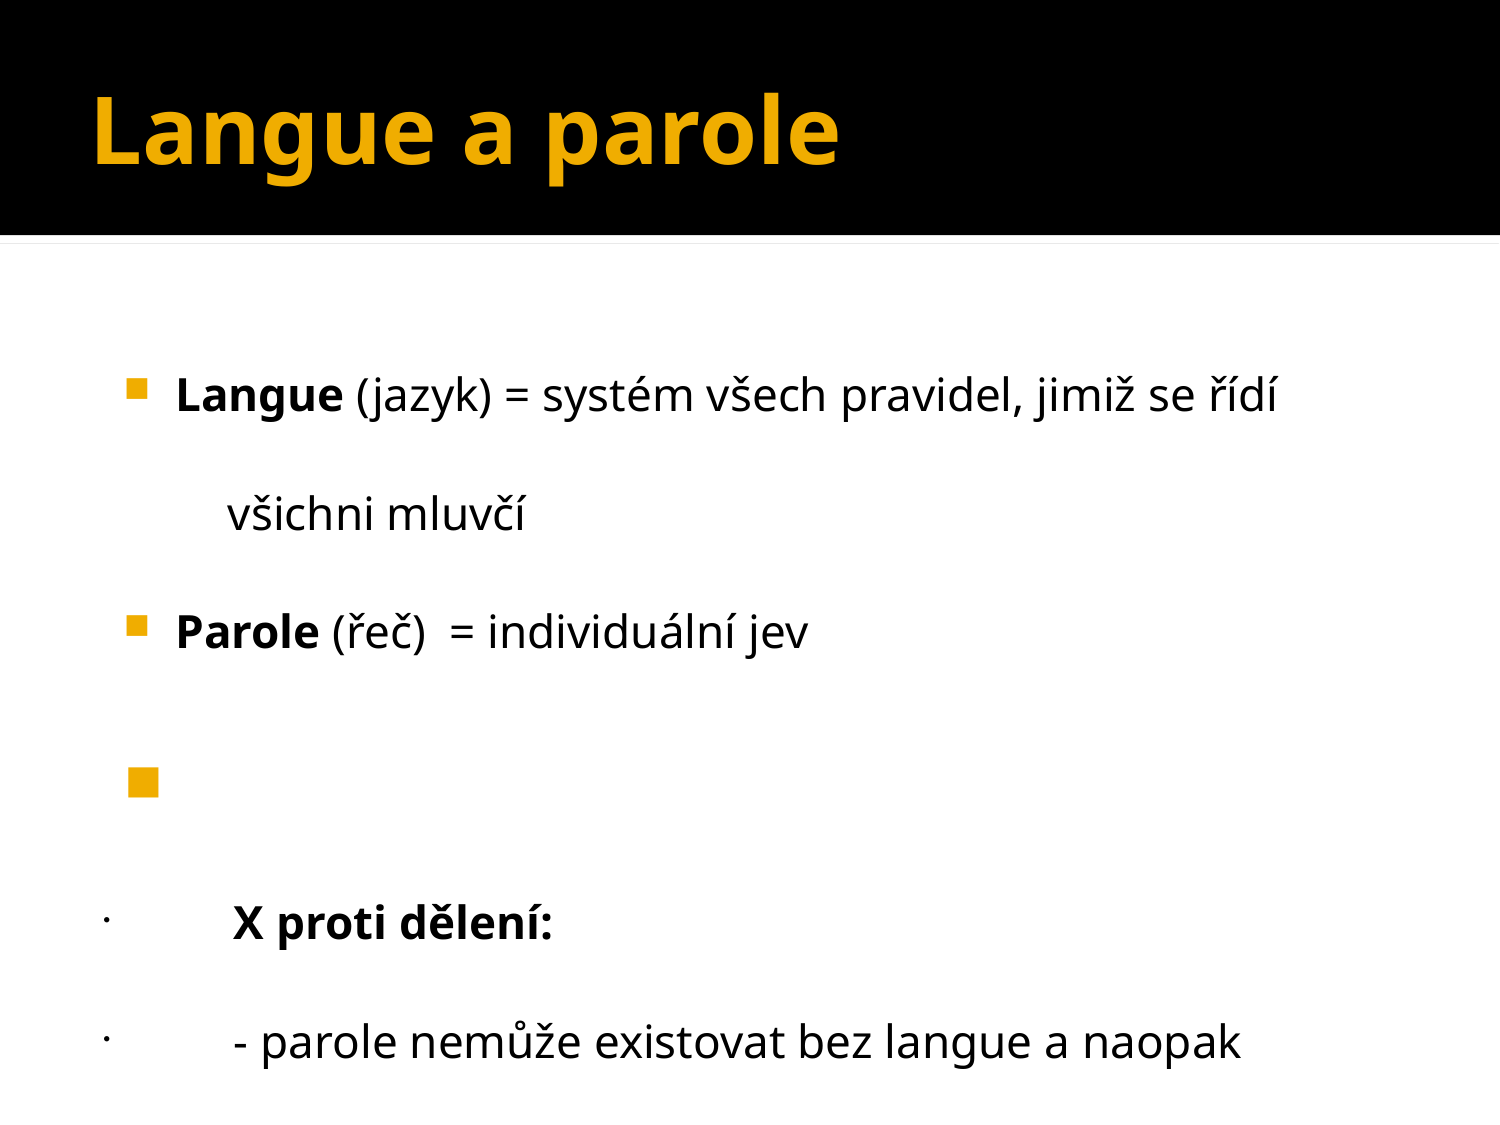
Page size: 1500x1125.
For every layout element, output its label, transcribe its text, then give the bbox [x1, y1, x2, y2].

list Langue (jazyk) = systém všech pravidel, jimiž se řídí všichni mluvčí Parole (řeč) = individuální jev X proti dělení: - parole nemůže existovat bez langue a naopak - i langue je abstrakce z konkrétních promluv [75, 291, 1426, 941]
title Langue a parole [75, 70, 1426, 186]
